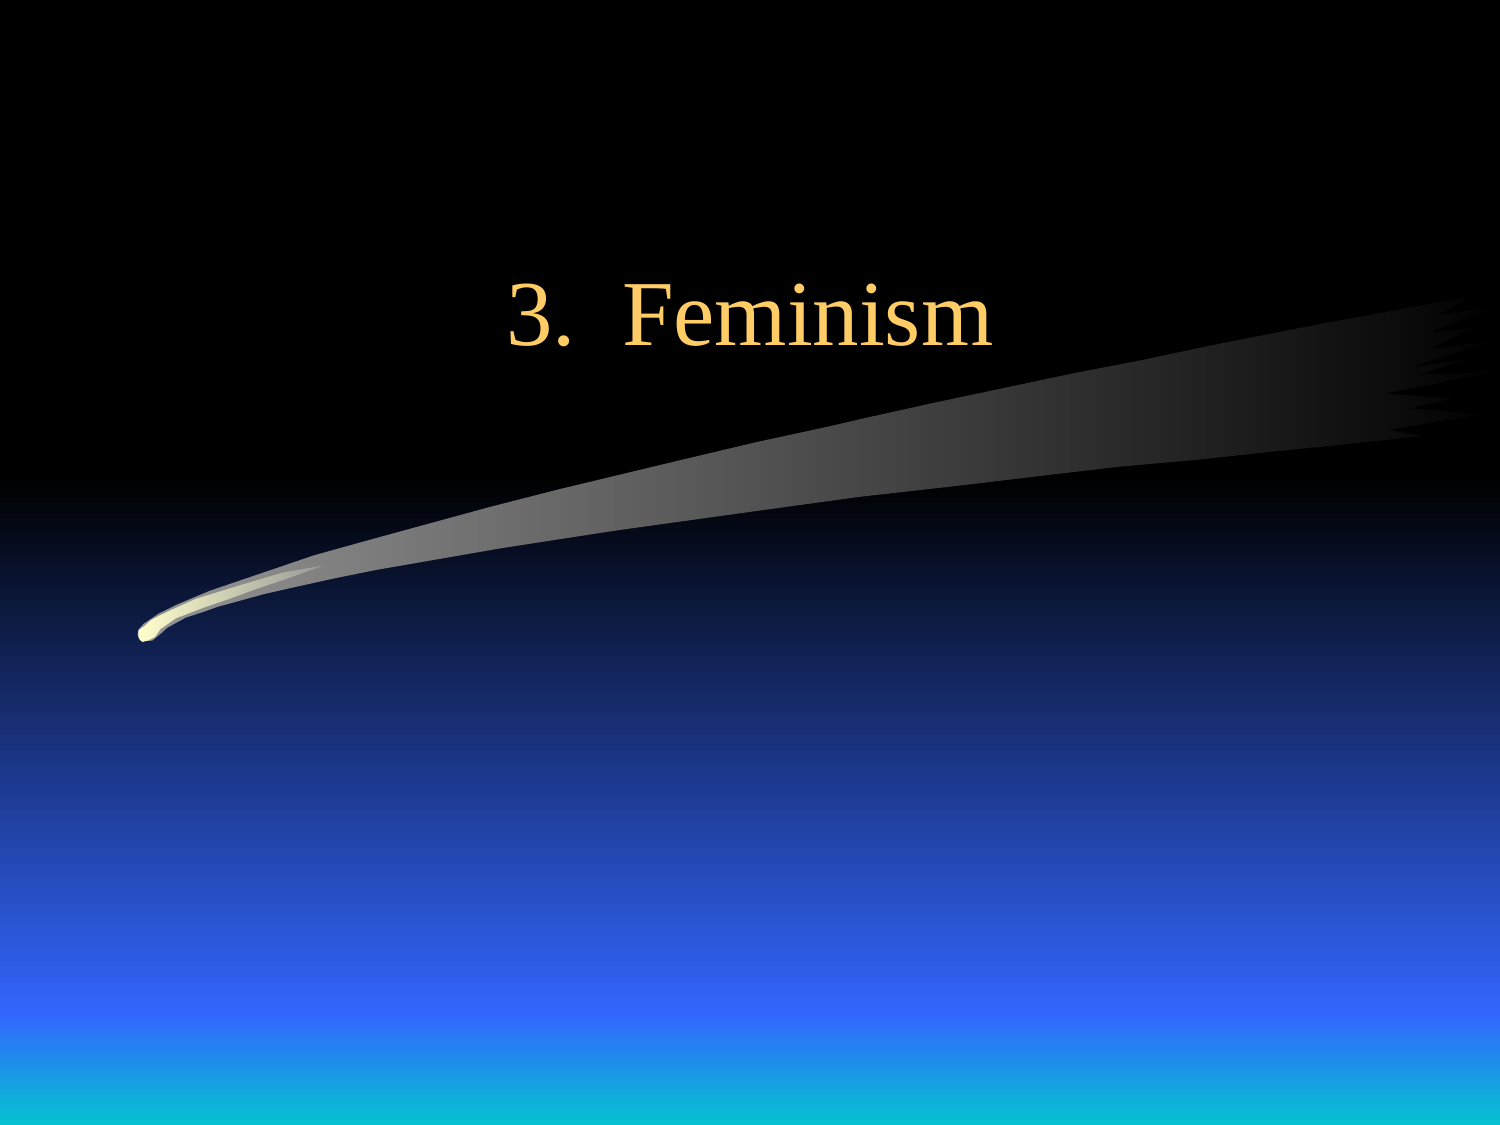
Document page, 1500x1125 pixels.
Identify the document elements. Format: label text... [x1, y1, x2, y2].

title 3. Feminism [112, 185, 1388, 374]
